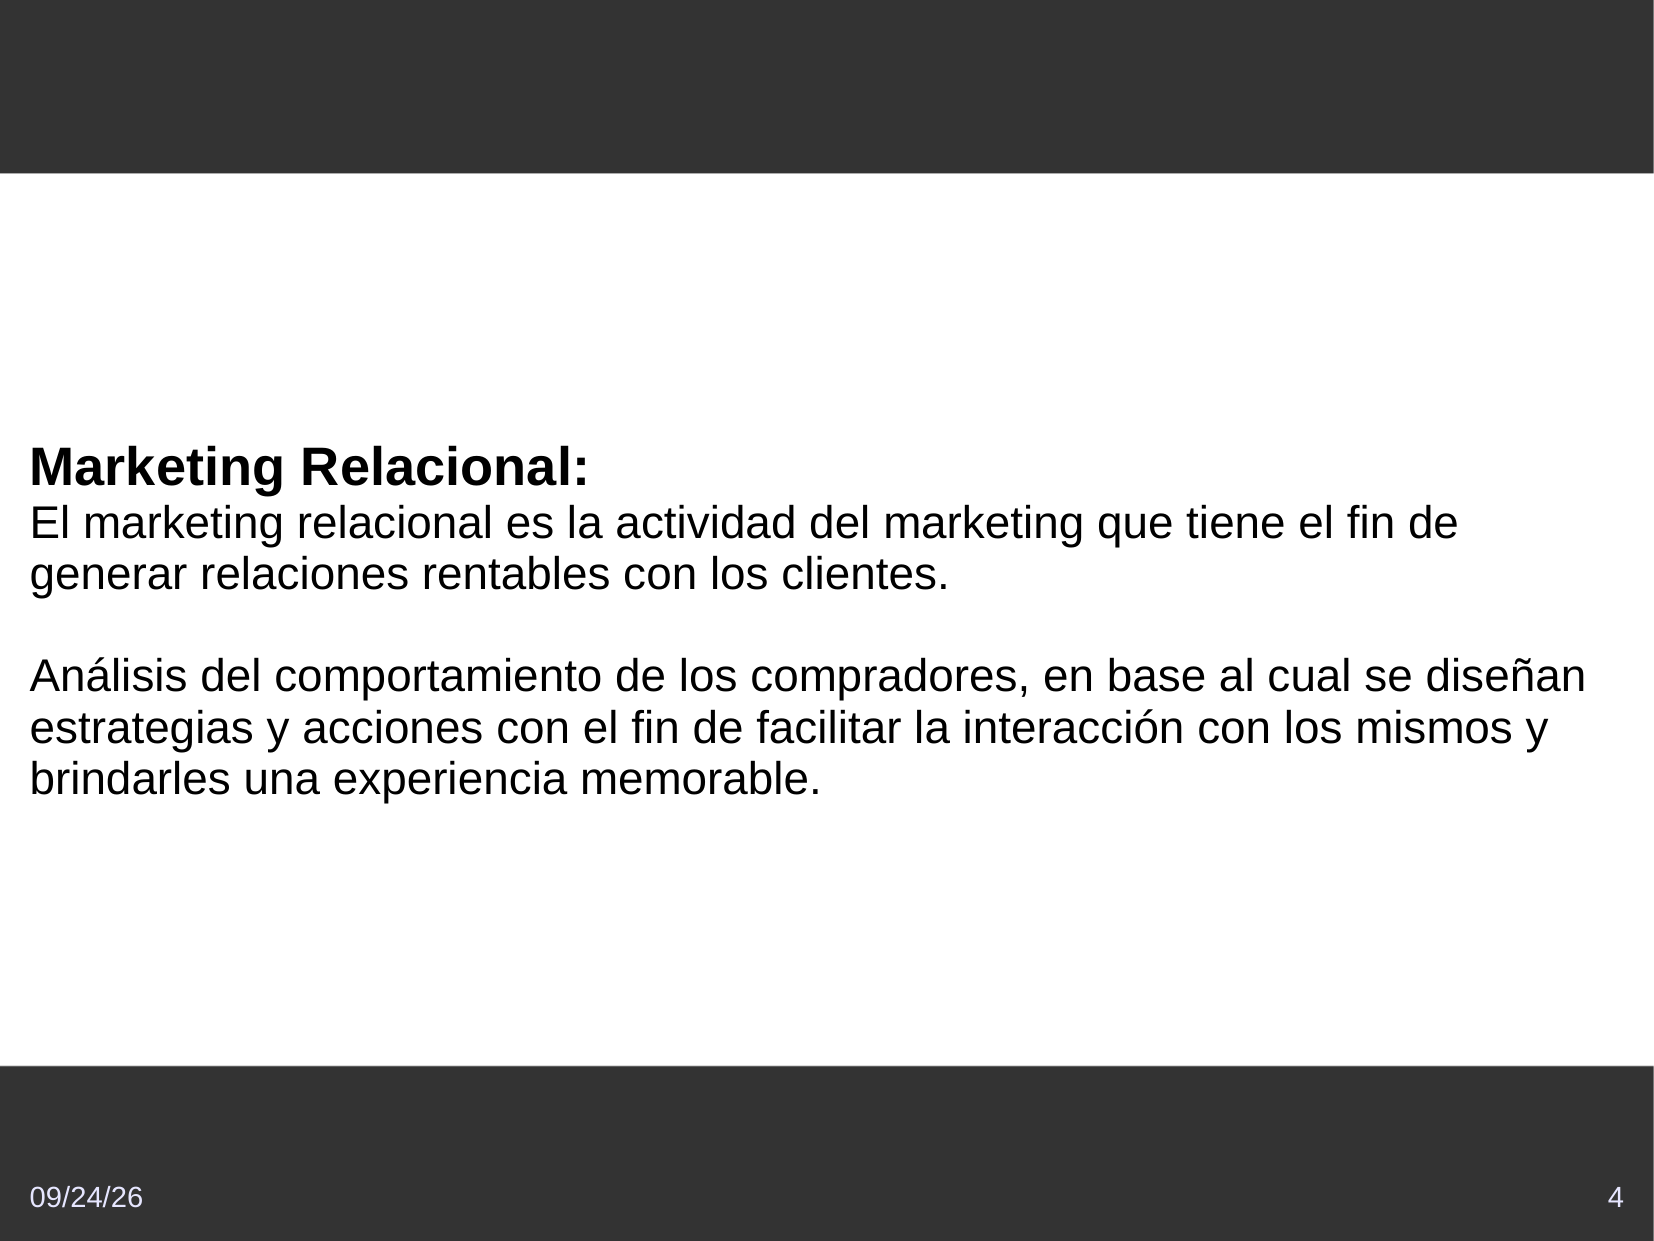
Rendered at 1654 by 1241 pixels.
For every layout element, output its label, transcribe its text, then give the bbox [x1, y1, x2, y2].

title Marketing Relacional: El marketing relacional es la actividad del marketing que tiene el fin de generar relaciones rentables con los clientes. Análisis del comportamiento de los compradores, en base al cual se diseñan estrategias y acciones con el fin de facilitar la interacción con los mismos y brindarles una experiencia memorable. [29, 214, 1625, 1027]
picture [0, 0, 1654, 1241]
